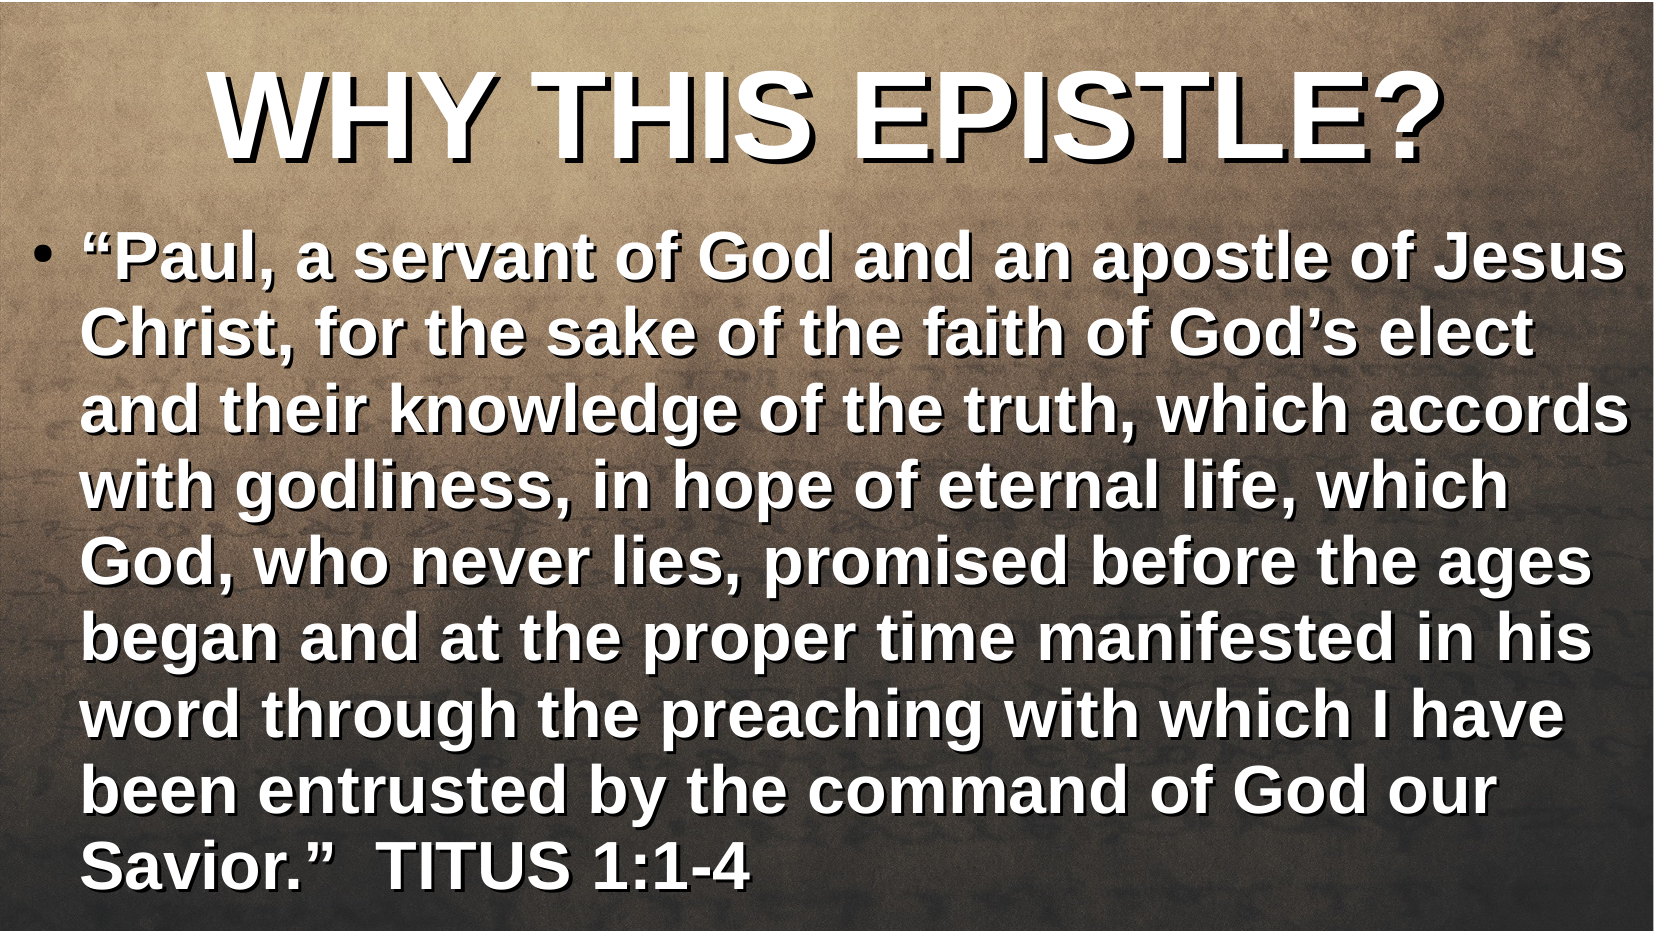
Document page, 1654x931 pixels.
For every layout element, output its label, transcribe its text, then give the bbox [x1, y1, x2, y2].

picture [0, 2, 1654, 931]
list “Paul, a servant of God and an apostle of Jesus Christ, for the sake of the faith of God’s elect and their knowledge of the truth, which accords with godliness, in hope of eternal life, which God, who never lies, promised before the ages began and at the proper time manifested in his word through the preaching with which I have been entrusted by the command of God our Savior.” TITUS 1:1-4 [15, 217, 1651, 916]
title WHY THIS EPISTLE? [82, 37, 1571, 193]
